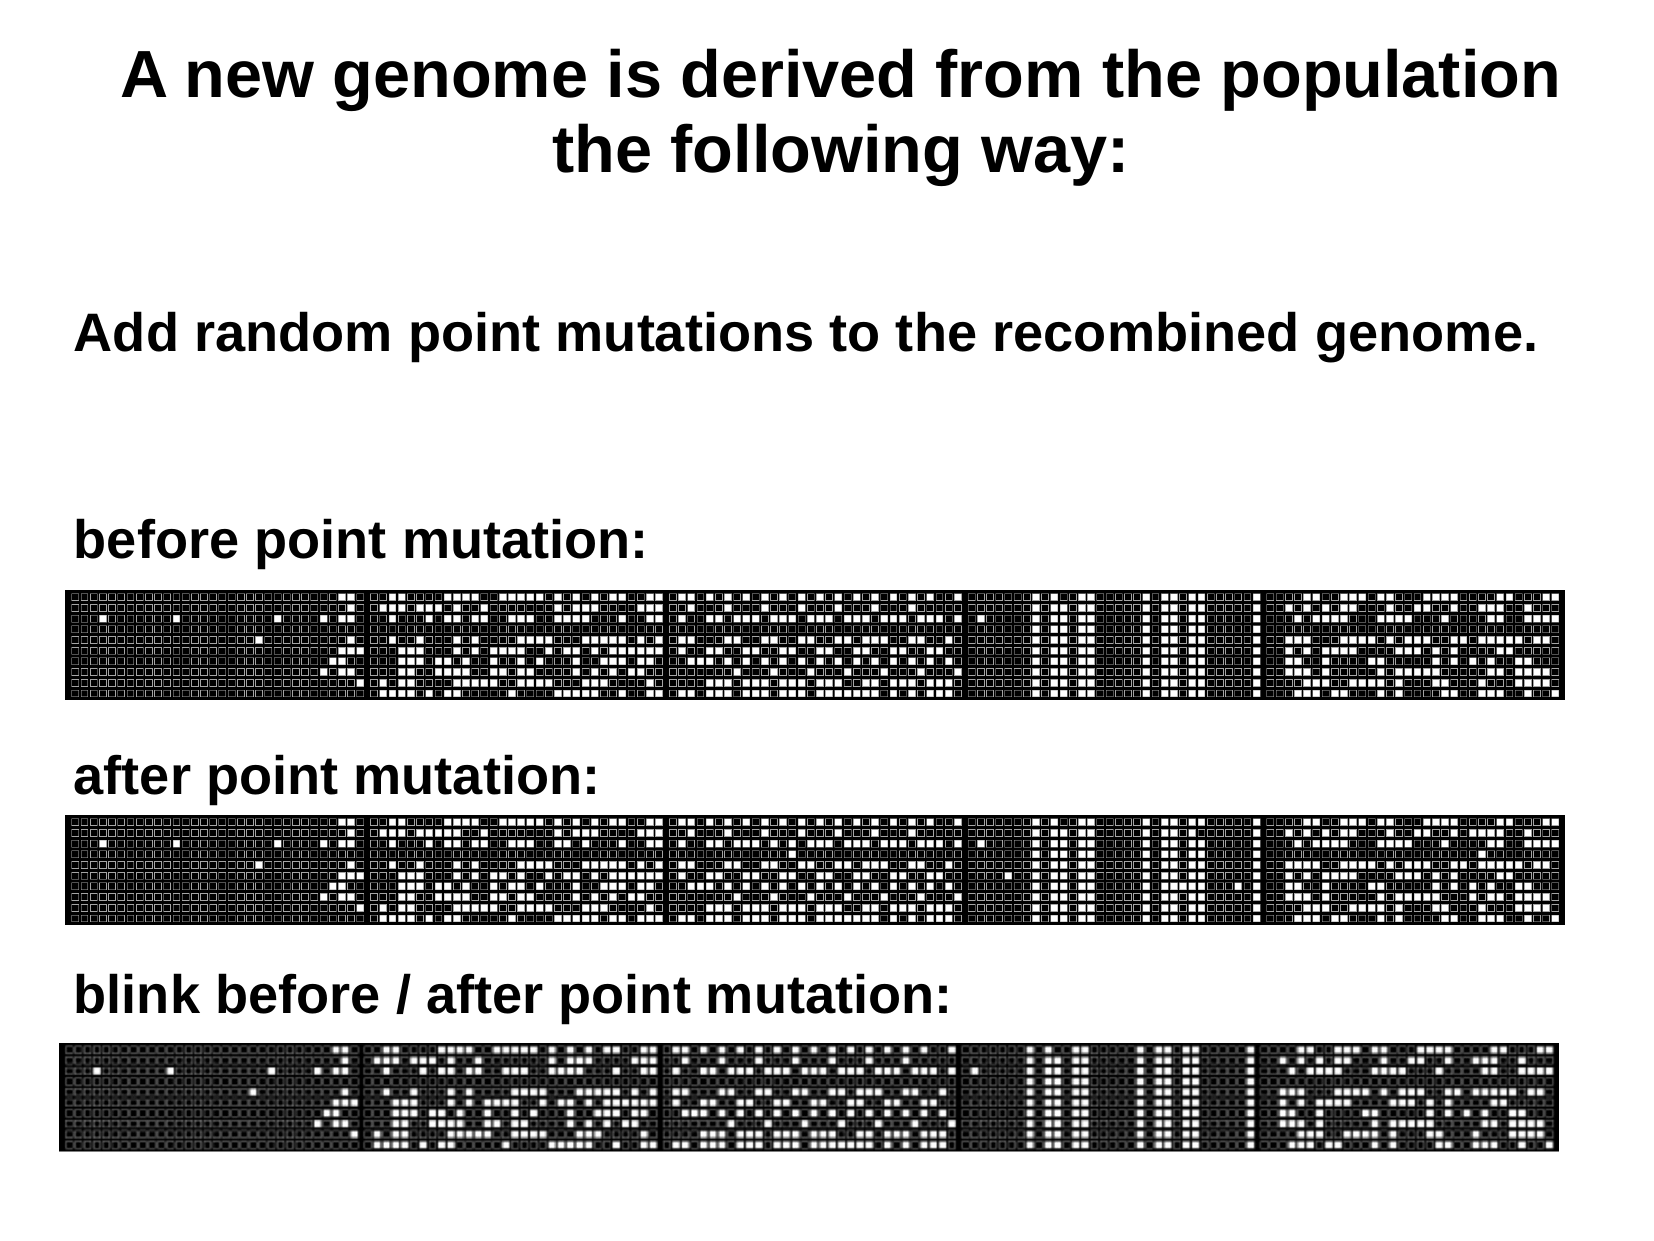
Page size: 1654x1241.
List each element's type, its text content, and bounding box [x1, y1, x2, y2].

text_box A new genome is derived from the population the following way: [59, 29, 1625, 194]
picture [59, 1042, 1559, 1152]
text_box before point mutation: [59, 501, 739, 579]
text_box Add random point mutations to the recombined genome. [59, 295, 1625, 384]
picture [65, 815, 1565, 925]
text_box blink before / after point mutation: [59, 956, 1329, 1034]
text_box after point mutation: [59, 738, 739, 816]
picture [65, 590, 1565, 700]
